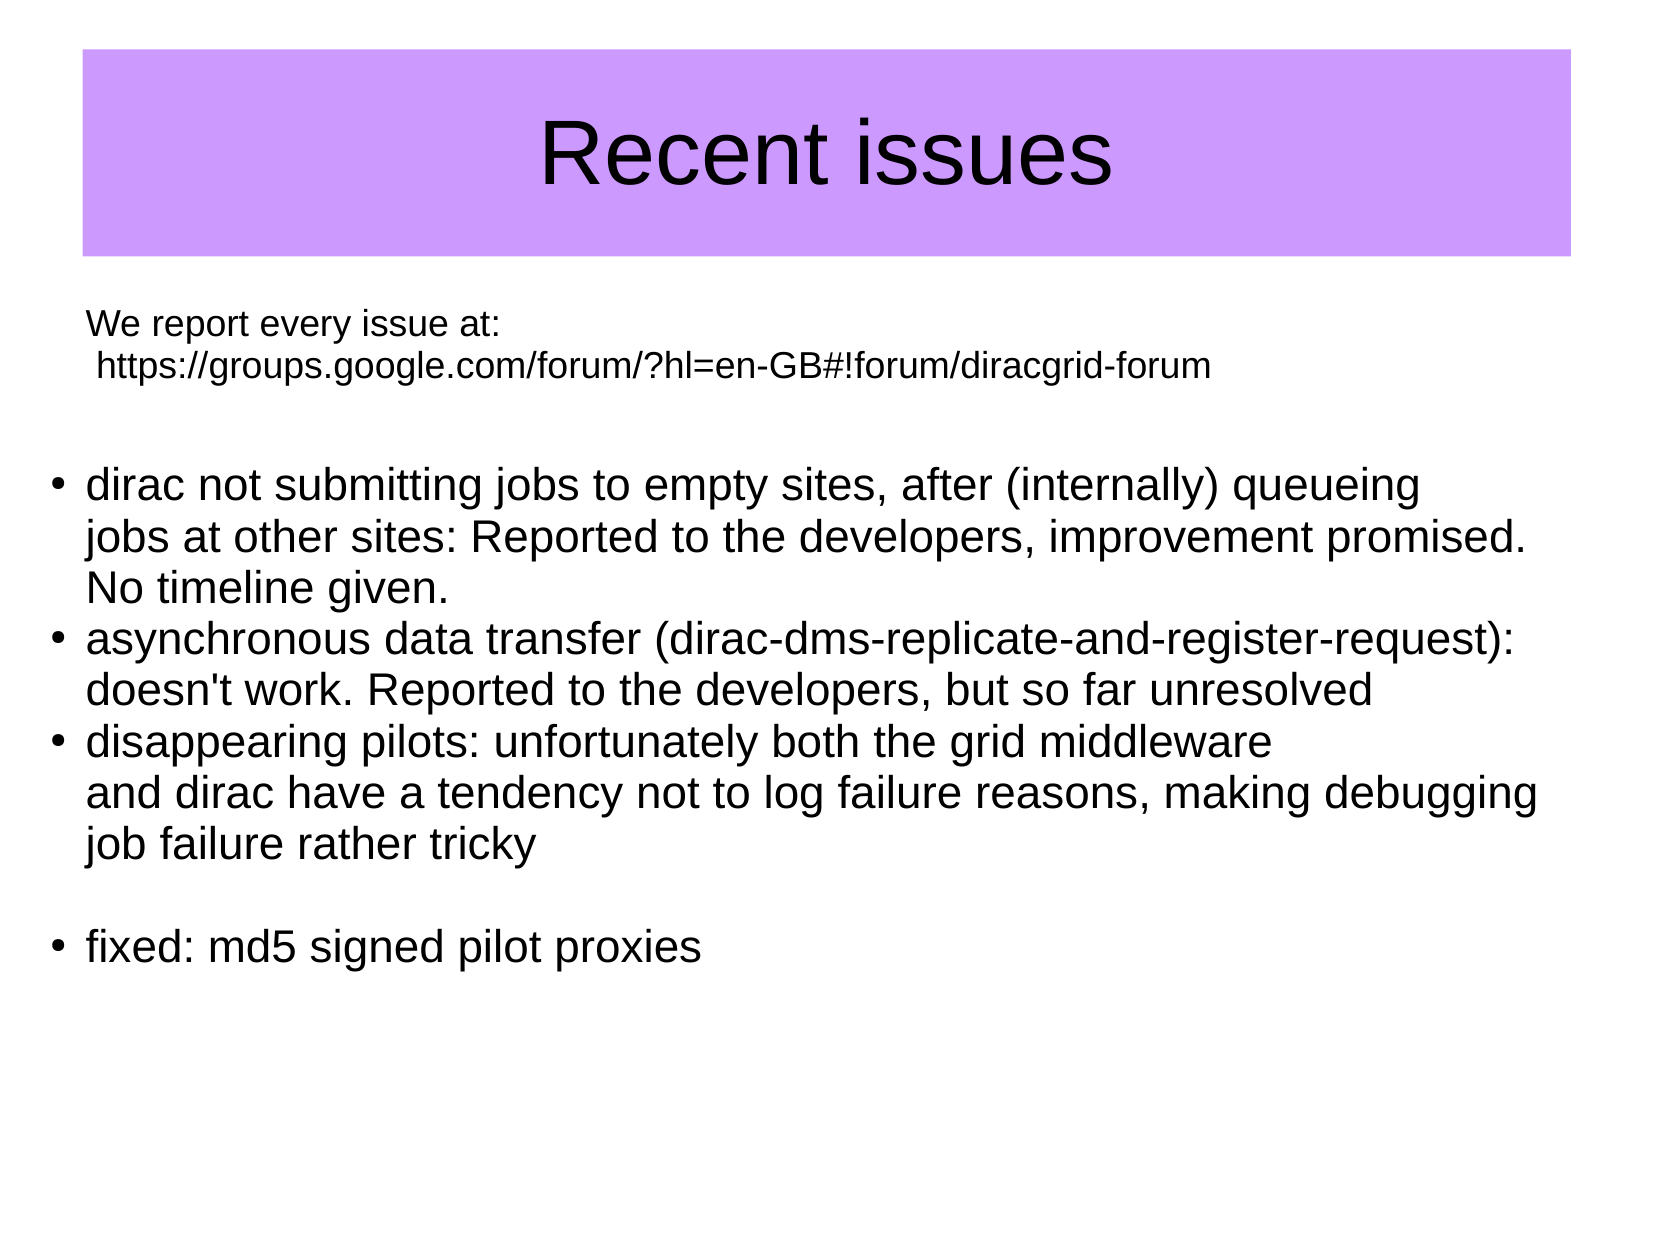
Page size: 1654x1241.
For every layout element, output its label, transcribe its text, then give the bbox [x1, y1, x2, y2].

text_box dirac not submitting jobs to empty sites, after (internally) queueing jobs at other sites: Reported to the developers, improvement promised. No timeline given. asynchronous data transfer (dirac-dms-replicate-and-register-request): doesn't work. Reported to the developers, but so far unresolved disappearing pilots: unfortunately both the grid middleware and dirac have a tendency not to log failure reasons, making debugging job failure rather tricky fixed: md5 signed pilot proxies [35, 451, 1555, 980]
title Recent issues [82, 49, 1571, 257]
text_box We report every issue at: https://groups.google.com/forum/?hl=en-GB#!forum/diracgrid-forum [70, 295, 1228, 395]
